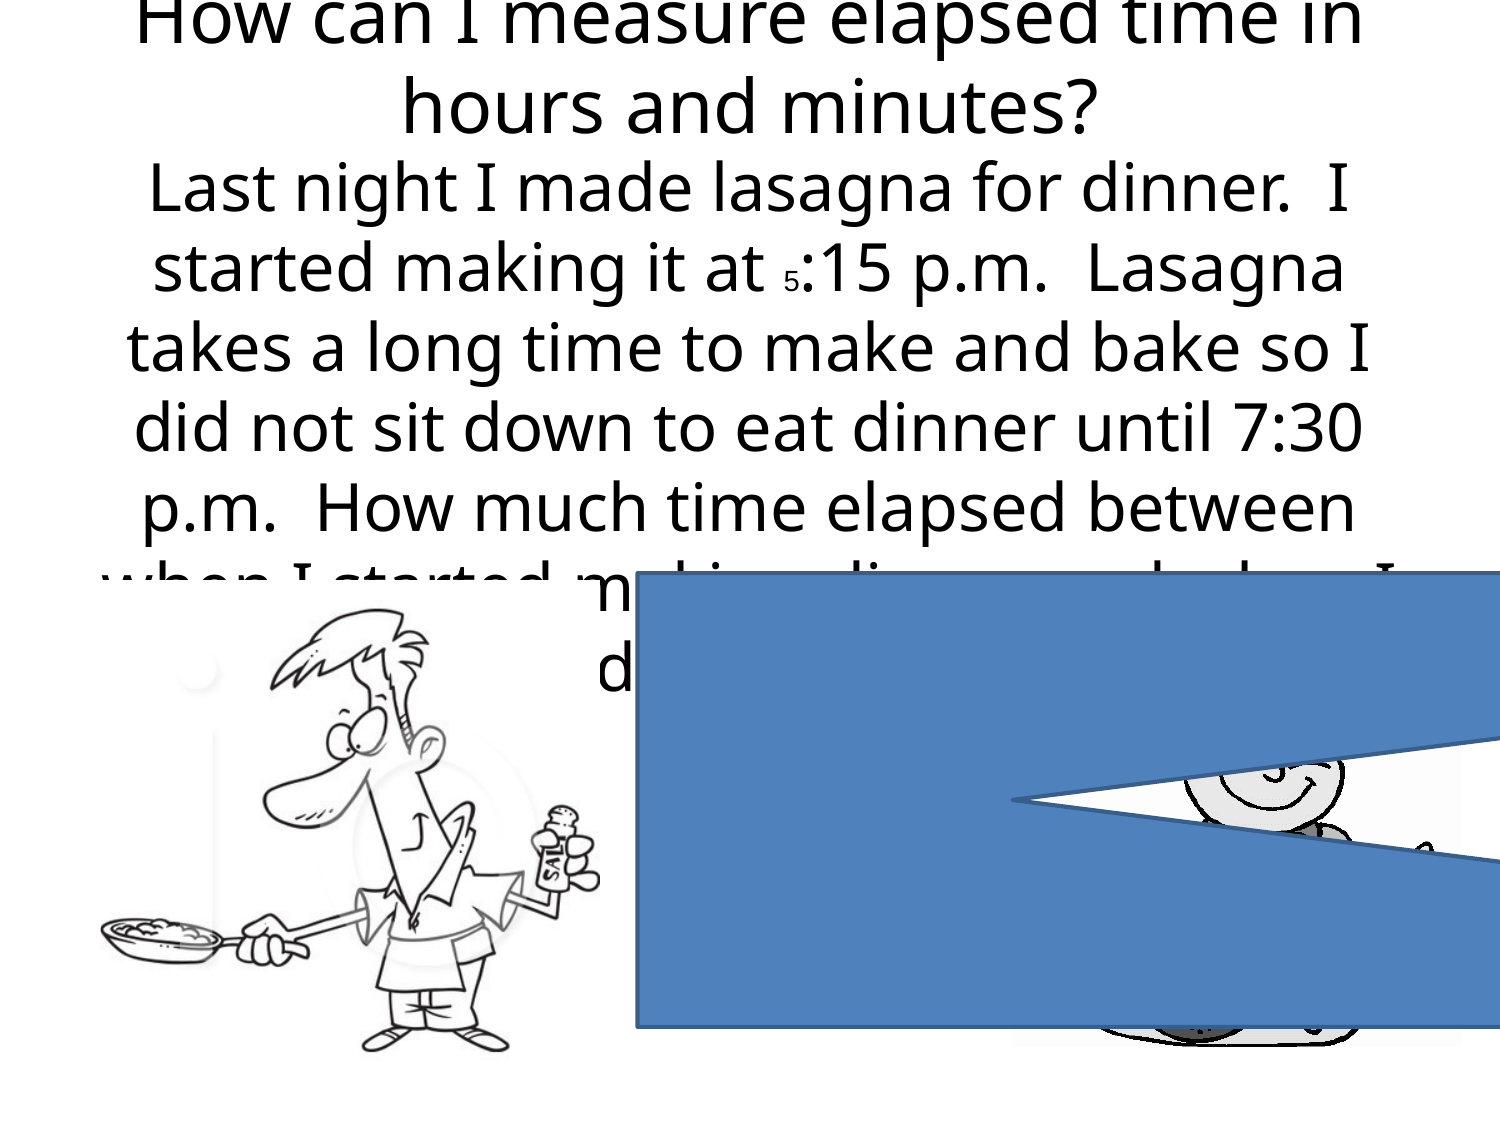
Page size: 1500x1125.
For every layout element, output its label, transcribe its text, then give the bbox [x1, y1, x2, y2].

picture [1020, 743, 1463, 856]
text_box [637, 573, 1500, 1027]
title How can I measure elapsed time in hours and minutes? [75, 12, 1425, 105]
picture [1012, 1027, 1463, 1048]
list Last night I made lasagna for dinner. I started making it at 5:15 p.m. Lasagna takes a long time to make and bake so I did not sit down to eat dinner until 7:30 p.m. How much time elapsed between when I started making dinner and when I started to eat dinner? [75, 137, 1425, 1005]
picture [100, 580, 600, 1073]
